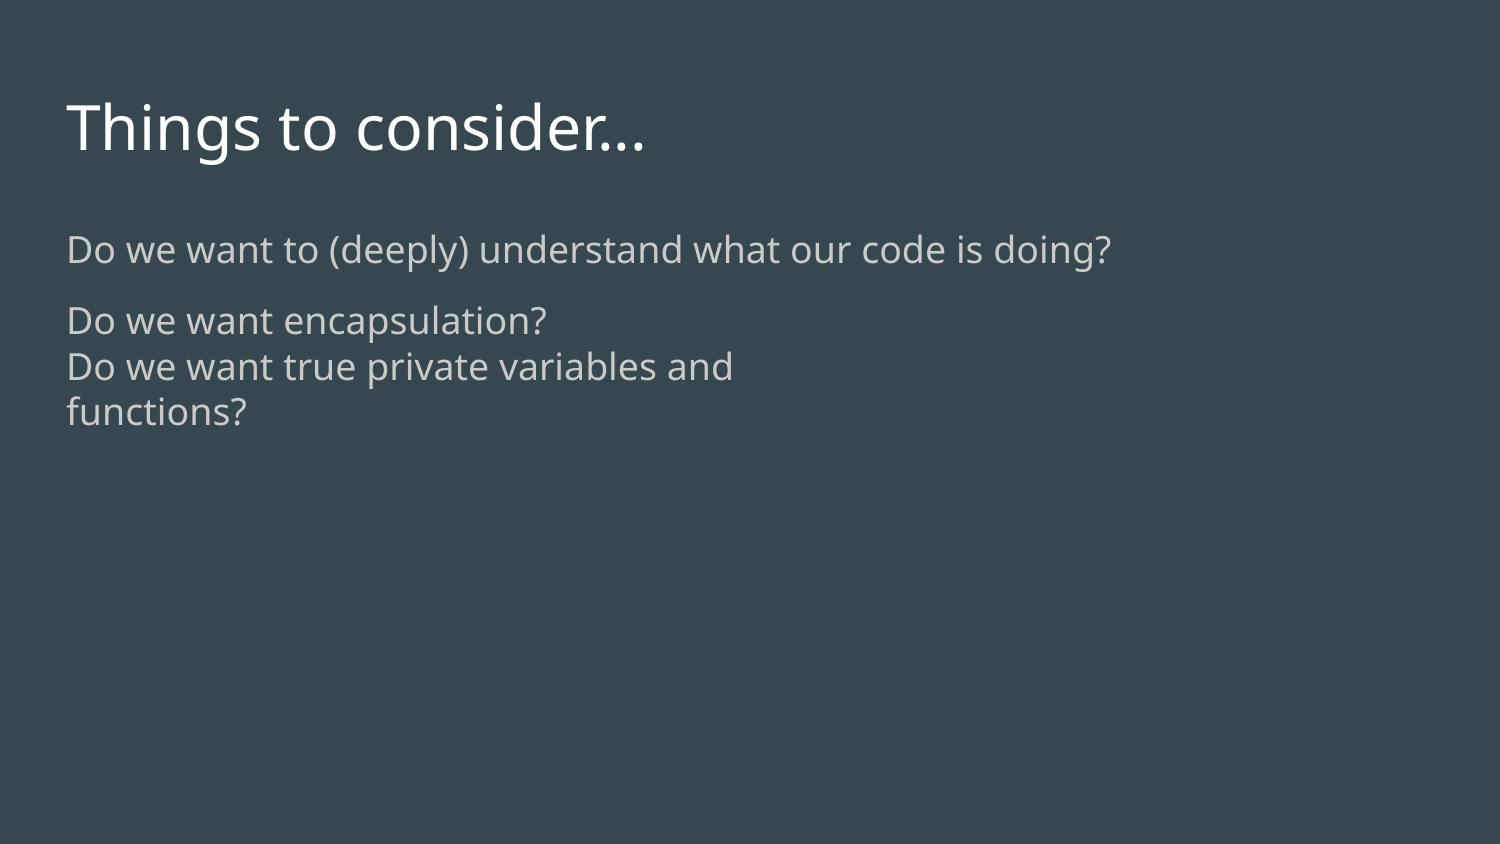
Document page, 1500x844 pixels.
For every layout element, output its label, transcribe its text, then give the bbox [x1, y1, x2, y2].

list Do we want to (deeply) understand what our code is doing? [51, 189, 1288, 266]
title Things to consider... [51, 72, 1449, 167]
text_box Do we want encapsulation? [51, 259, 996, 329]
text_box Do we want true private variables and functions? [51, 328, 892, 406]
